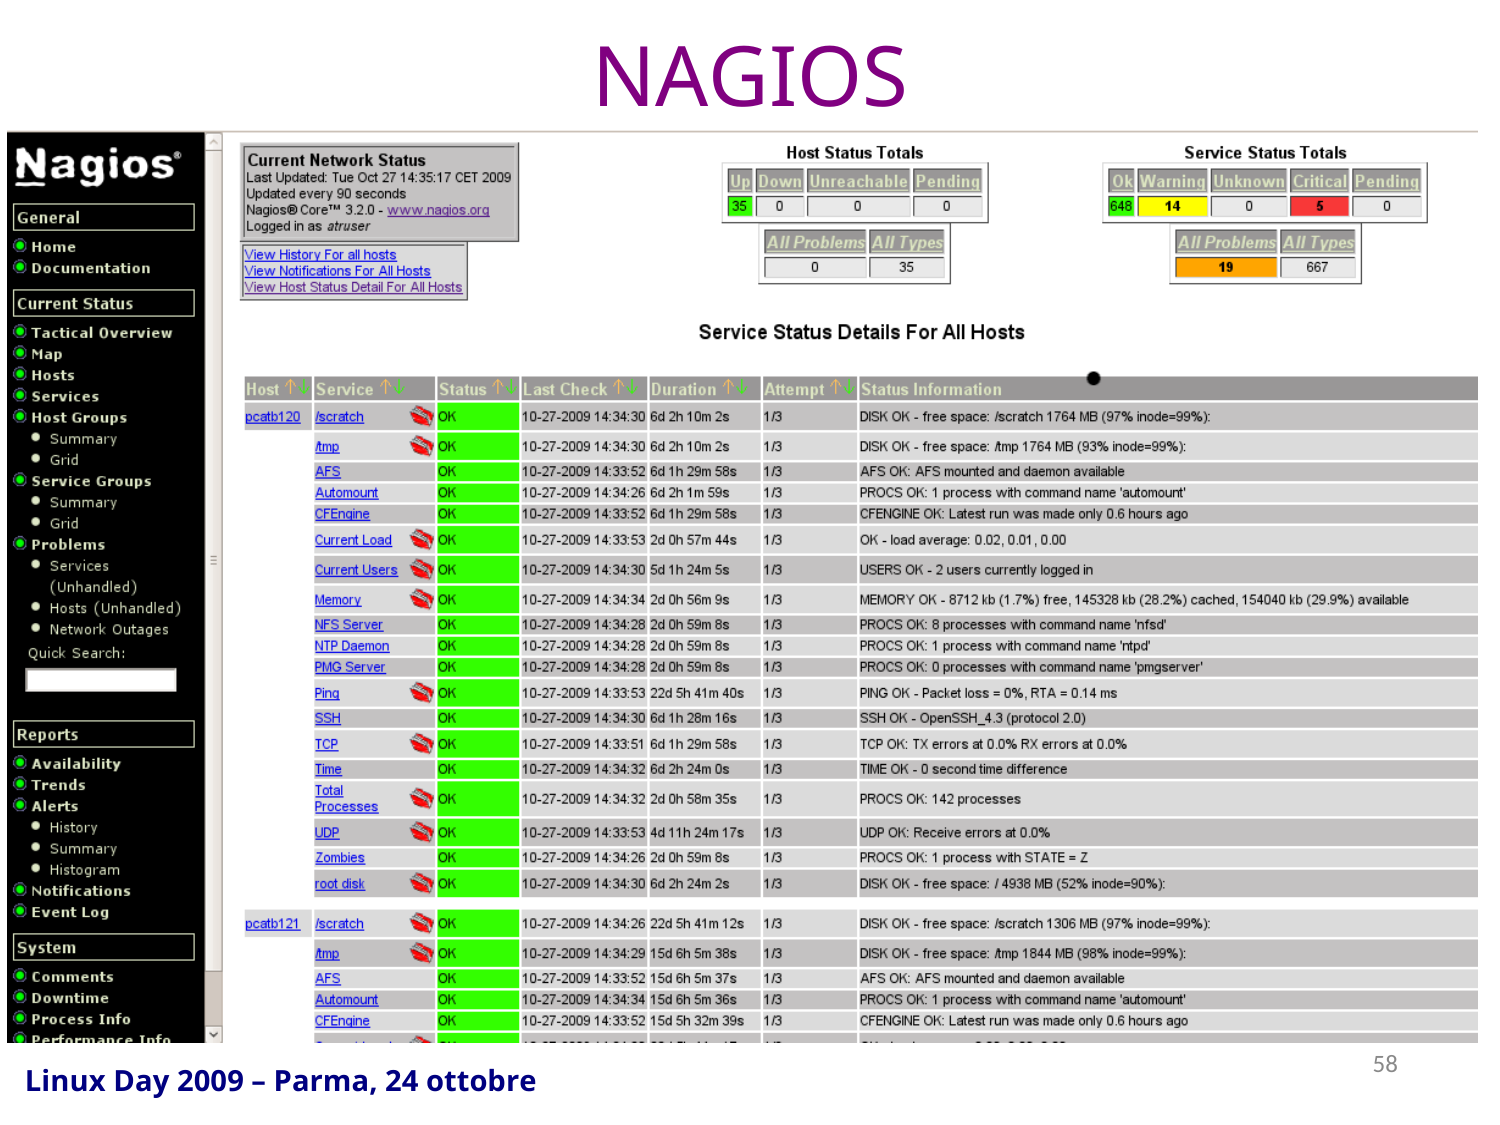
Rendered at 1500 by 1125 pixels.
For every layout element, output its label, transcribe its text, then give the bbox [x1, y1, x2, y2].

text_box NAGIOS [41, 0, 1459, 130]
picture [7, 130, 1478, 1043]
